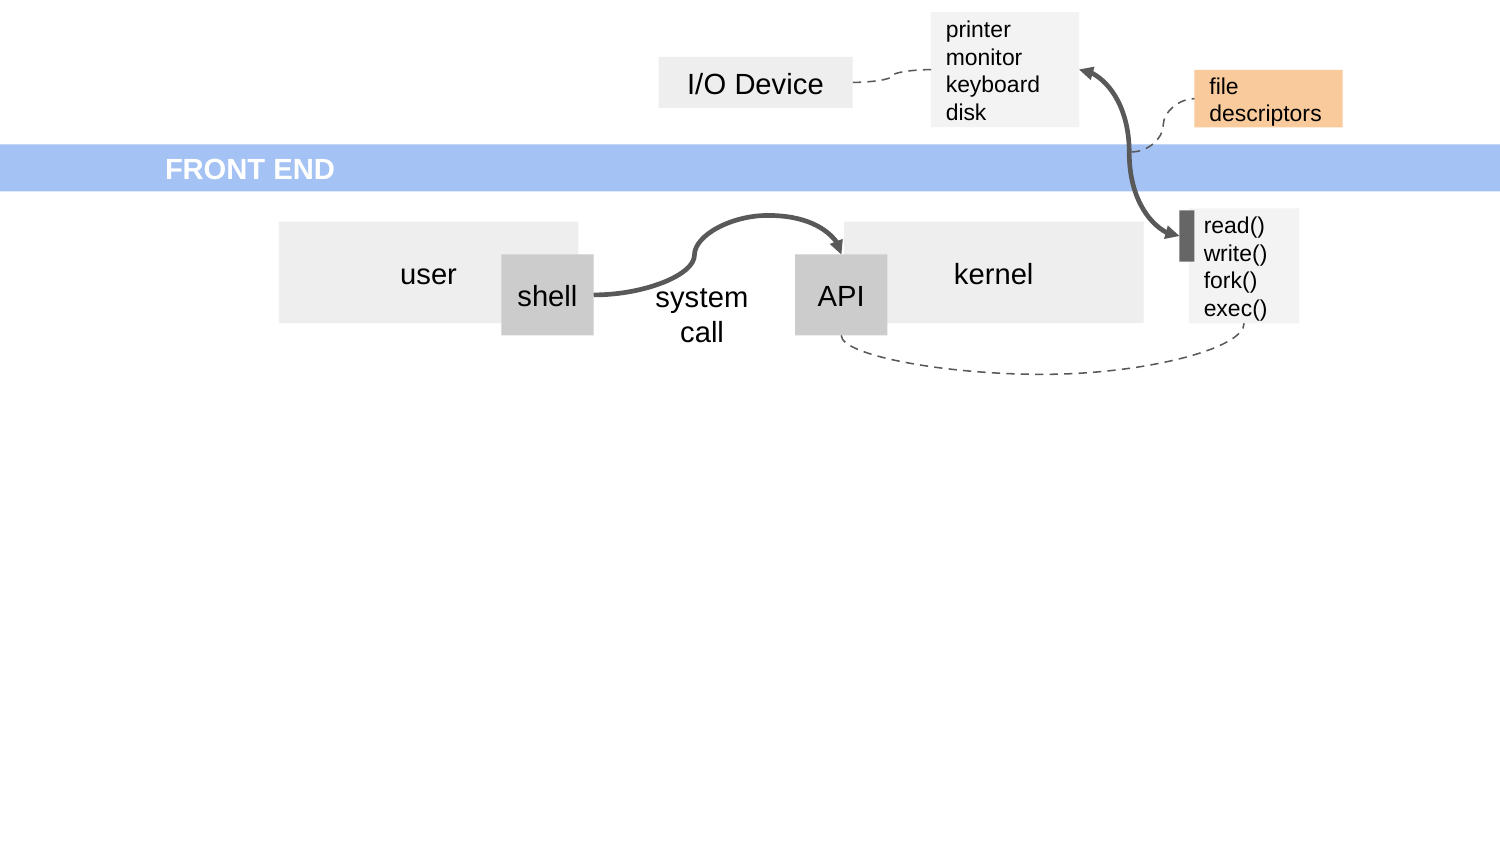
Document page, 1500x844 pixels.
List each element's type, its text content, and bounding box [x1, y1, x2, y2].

text_box printer monitor keyboard disk [930, 12, 1080, 128]
text_box [1179, 210, 1195, 262]
text_box FRONT END [0, 144, 1132, 192]
text_box kernel [844, 221, 1144, 324]
text_box shell [501, 254, 594, 336]
text_box system call [634, 273, 770, 355]
text_box file descriptors [1194, 69, 1343, 128]
text_box user [278, 221, 579, 324]
text_box I/O Device [658, 56, 853, 108]
text_box FRONT END [1132, 144, 1500, 192]
text_box read() write() fork() exec() [1188, 208, 1300, 324]
text_box API [795, 254, 888, 336]
